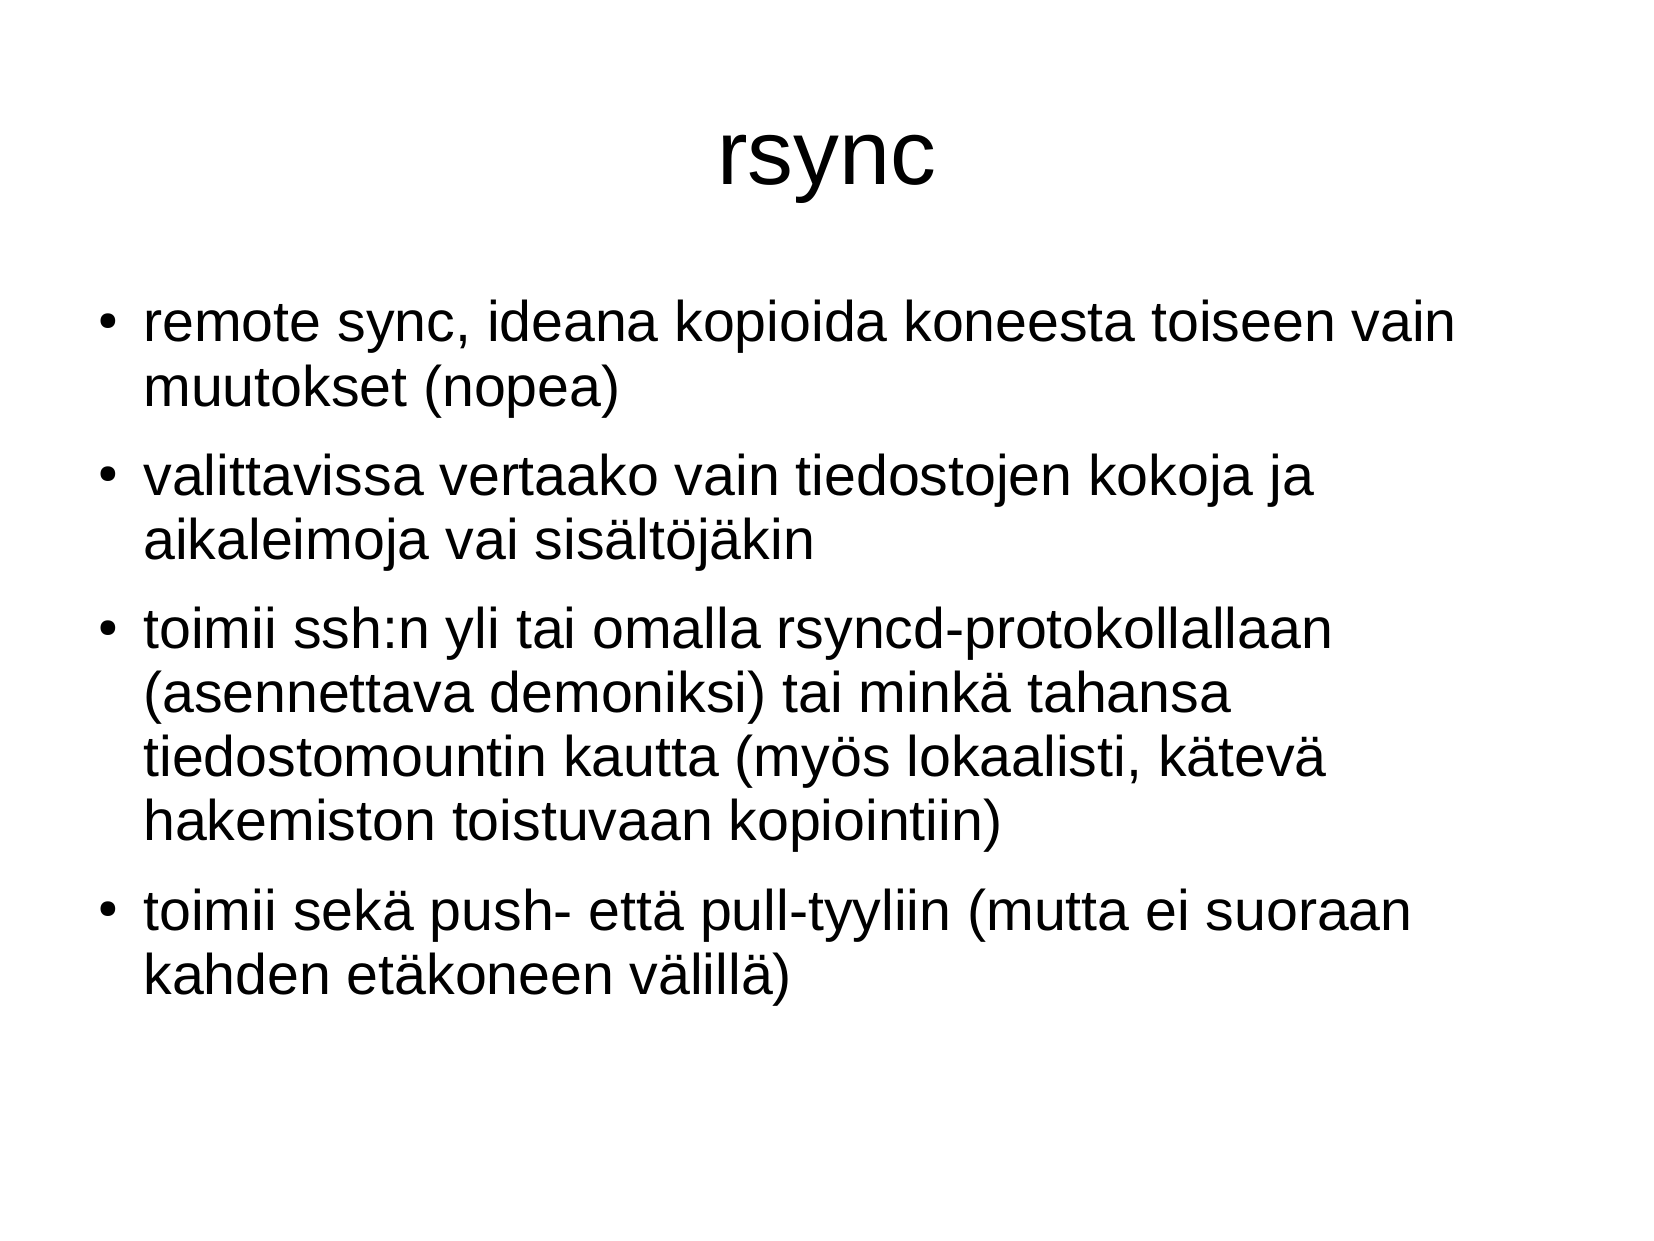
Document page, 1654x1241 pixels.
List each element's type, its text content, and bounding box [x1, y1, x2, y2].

list remote sync, ideana kopioida koneesta toiseen vain muutokset (nopea) valittavissa vertaako vain tiedostojen kokoja ja aikaleimoja vai sisältöjäkin toimii ssh:n yli tai omalla rsyncd-protokollallaan (asennettava demoniksi) tai minkä tahansa tiedostomountin kautta (myös lokaalisti, kätevä hakemiston toistuvaan kopiointiin) toimii sekä push- että pull-tyyliin (mutta ei suoraan kahden etäkoneen välillä) [82, 290, 1571, 1010]
title rsync [82, 49, 1571, 257]
